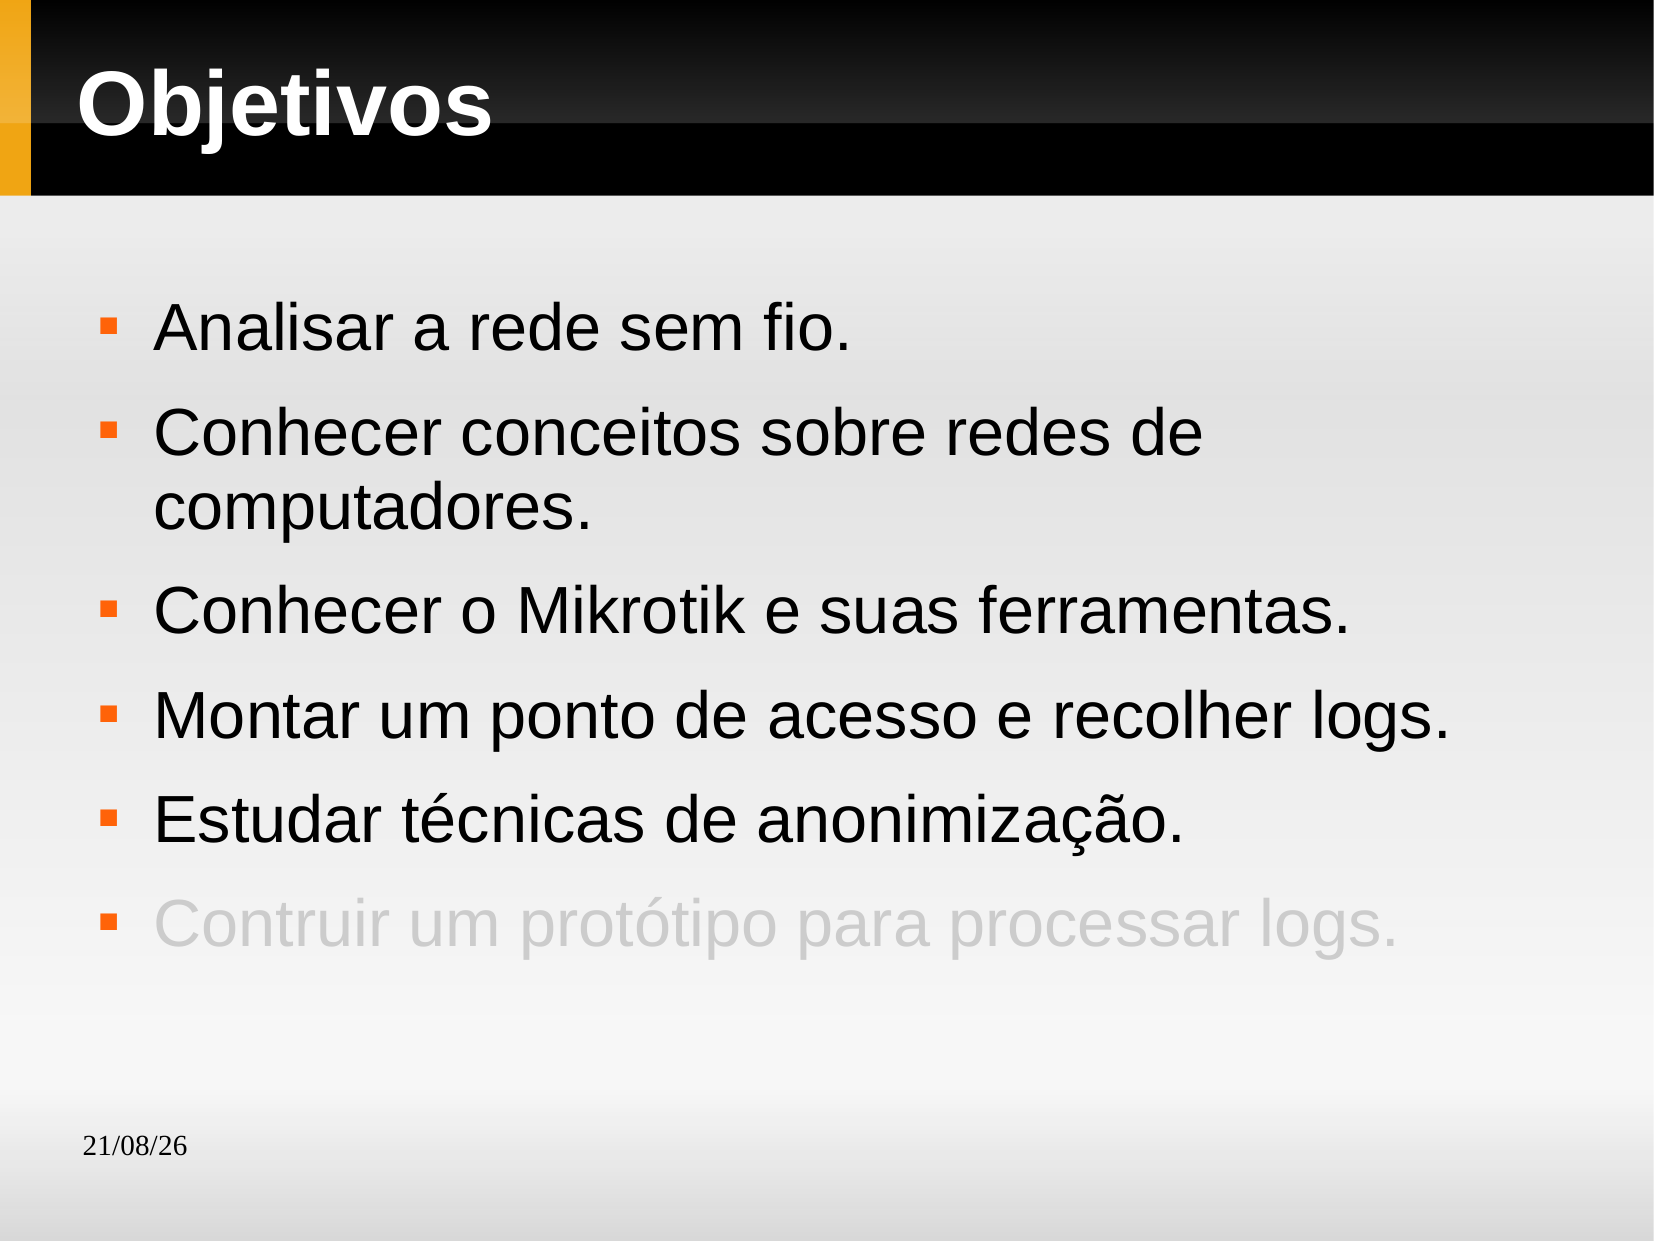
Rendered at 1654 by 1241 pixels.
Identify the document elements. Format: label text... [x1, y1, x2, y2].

list Analisar a rede sem fio. Conhecer conceitos sobre redes de computadores. Conhecer o Mikrotik e suas ferramentas. Montar um ponto de acesso e recolher logs. Estudar técnicas de anonimização. Contruir um protótipo para processar logs. [82, 290, 1571, 1094]
title Objetivos [76, 7, 1565, 200]
picture [0, 0, 1654, 1241]
